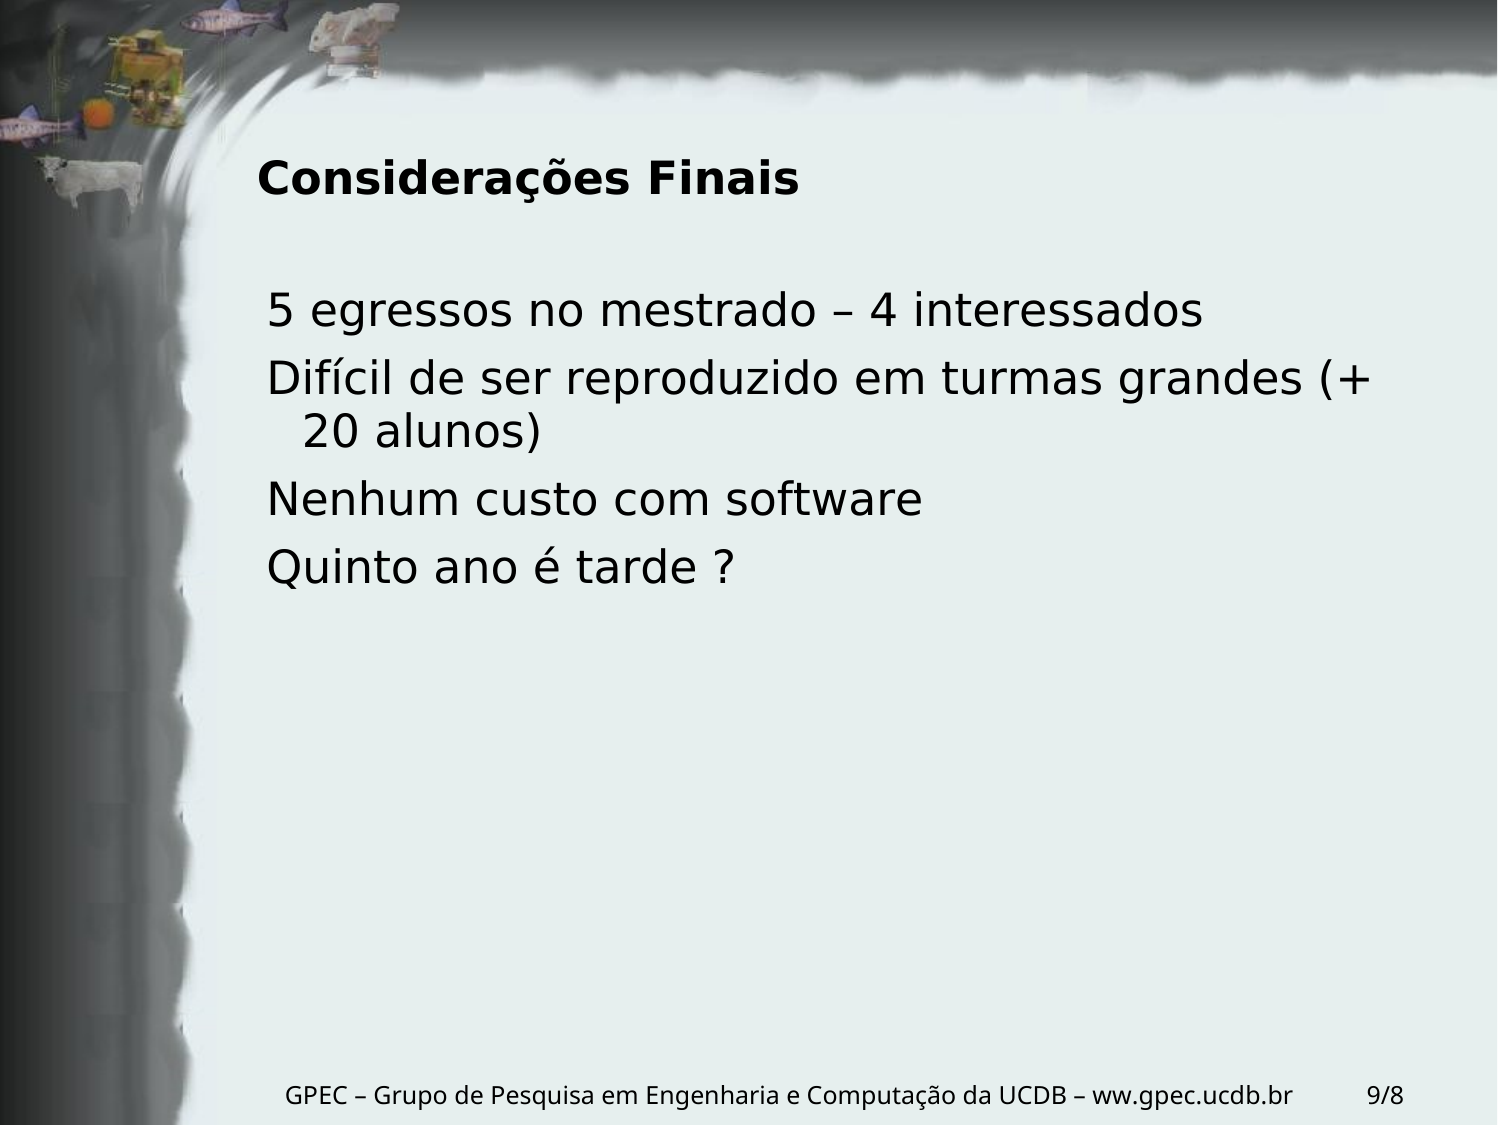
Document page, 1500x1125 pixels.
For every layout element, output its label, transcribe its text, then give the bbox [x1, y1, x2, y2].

title Considerações Finais [242, 113, 1425, 244]
picture [0, 0, 1498, 1125]
list 5 egressos no mestrado – 4 interessados Difícil de ser reproduzido em turmas grandes (+ 20 alunos) Nenhum custo com software Quinto ano é tarde ? [216, 276, 1416, 603]
